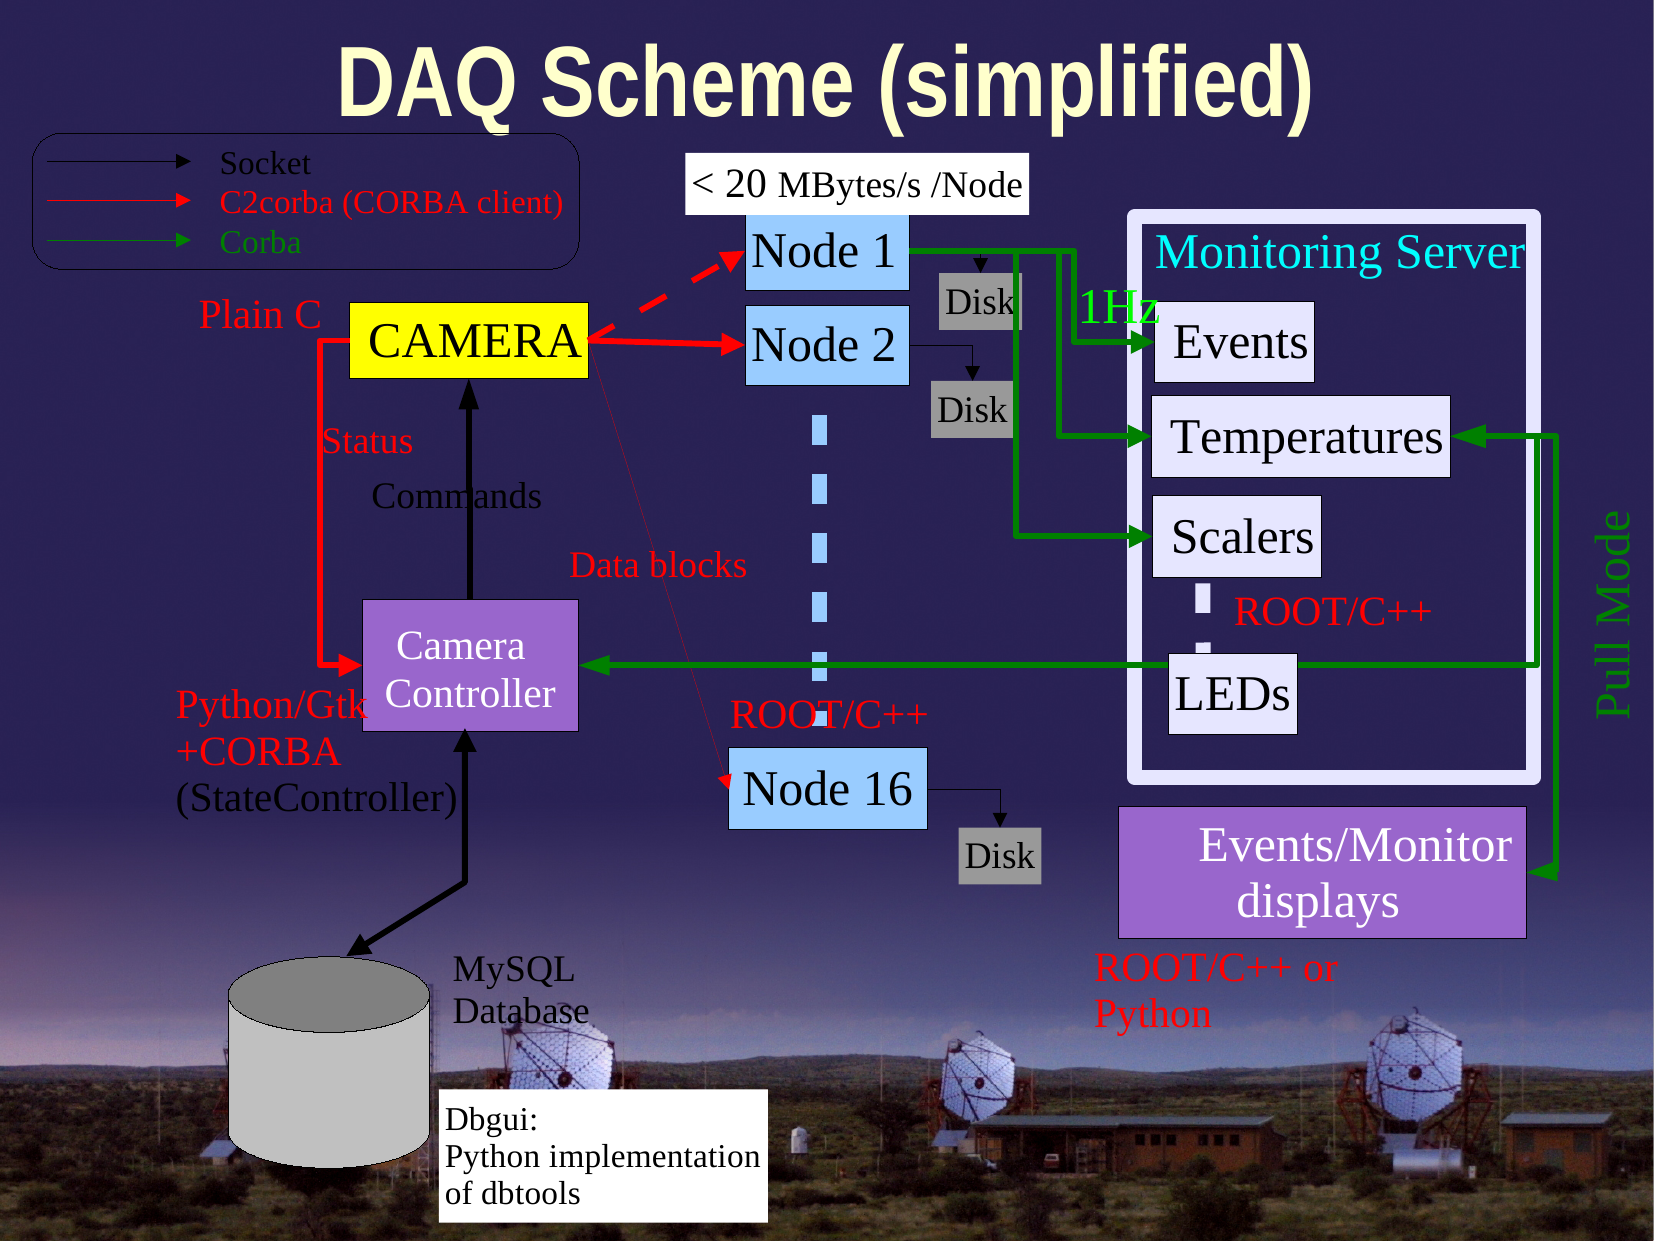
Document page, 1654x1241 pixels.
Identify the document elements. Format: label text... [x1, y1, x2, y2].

title DAQ Scheme (simplified) [53, 36, 1599, 147]
text_box [228, 956, 430, 1169]
text_box ROOT/C++ or Python [1087, 934, 1344, 1047]
text_box 1Hz [1071, 270, 1167, 343]
text_box ROOT/C++ [1227, 580, 1439, 643]
text_box Pull Mode [1576, 504, 1649, 727]
text_box Node 16 [728, 747, 928, 830]
text_box < 20 MBytes/s /Node [686, 152, 1029, 215]
text_box Corba [213, 215, 308, 268]
text_box Events/Monitor displays [1118, 806, 1527, 939]
text_box LEDs [1168, 653, 1298, 735]
text_box CAMERA [349, 302, 588, 379]
text_box Temperatures [1151, 395, 1451, 478]
text_box Status [315, 412, 420, 469]
text_box Monitoring Server [1134, 668, 1534, 778]
text_box Camera Controller [362, 599, 579, 732]
text_box Socket [213, 136, 317, 175]
text_box Node 1 [745, 215, 910, 291]
text_box Node 2 [745, 305, 910, 386]
text_box Monitoring Server [1134, 437, 1534, 662]
text_box Dbgui: Python implementation of dbtools [438, 1089, 765, 1223]
text_box Scalers [1152, 495, 1322, 578]
text_box Python/Gtk +CORBA (StateController) [169, 669, 463, 832]
text_box C2corba (CORBA client) [213, 175, 568, 228]
text_box MySQL Database [446, 938, 597, 1041]
text_box ROOT/C++ [723, 683, 935, 746]
text_box Commands [365, 467, 467, 525]
text_box Monitoring Server [1134, 216, 1534, 435]
text_box Plain C [192, 283, 328, 346]
text_box Commands [472, 467, 549, 525]
picture [0, 0, 1654, 1241]
text_box Disk [931, 380, 1013, 438]
text_box Disk [958, 827, 1042, 885]
text_box Disk [939, 273, 1013, 330]
